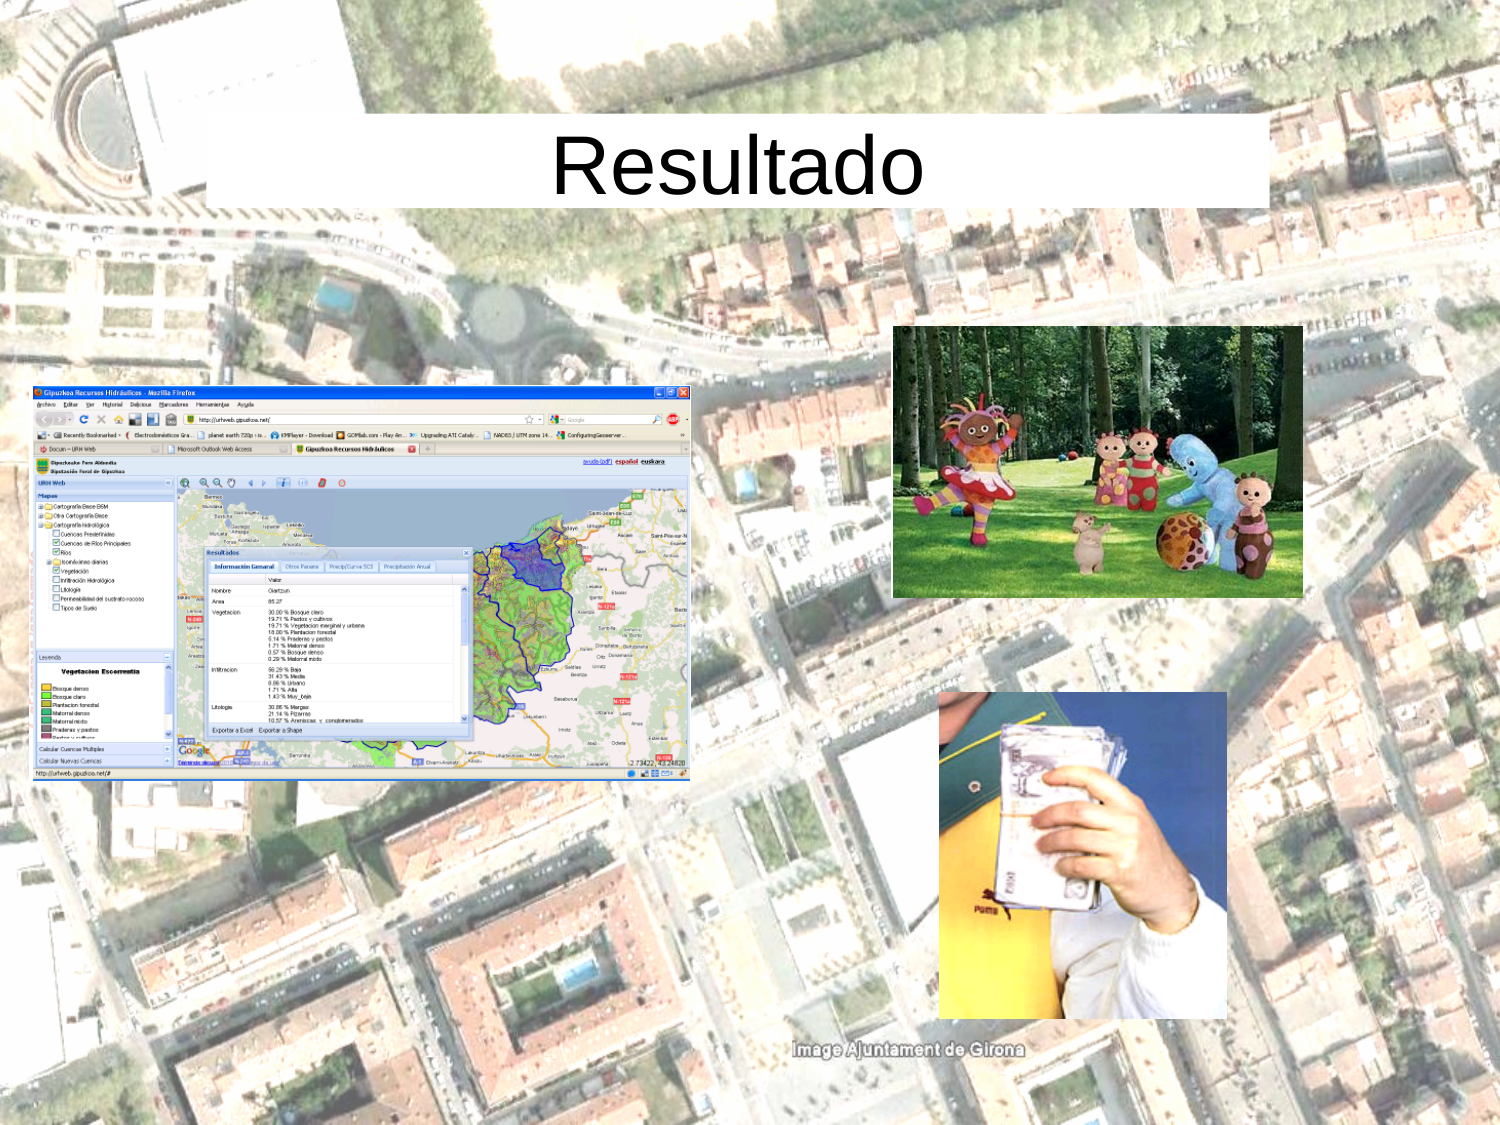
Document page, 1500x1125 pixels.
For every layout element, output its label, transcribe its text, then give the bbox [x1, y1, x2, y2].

text_box Resultado [206, 113, 1270, 209]
picture [0, 0, 1500, 1125]
